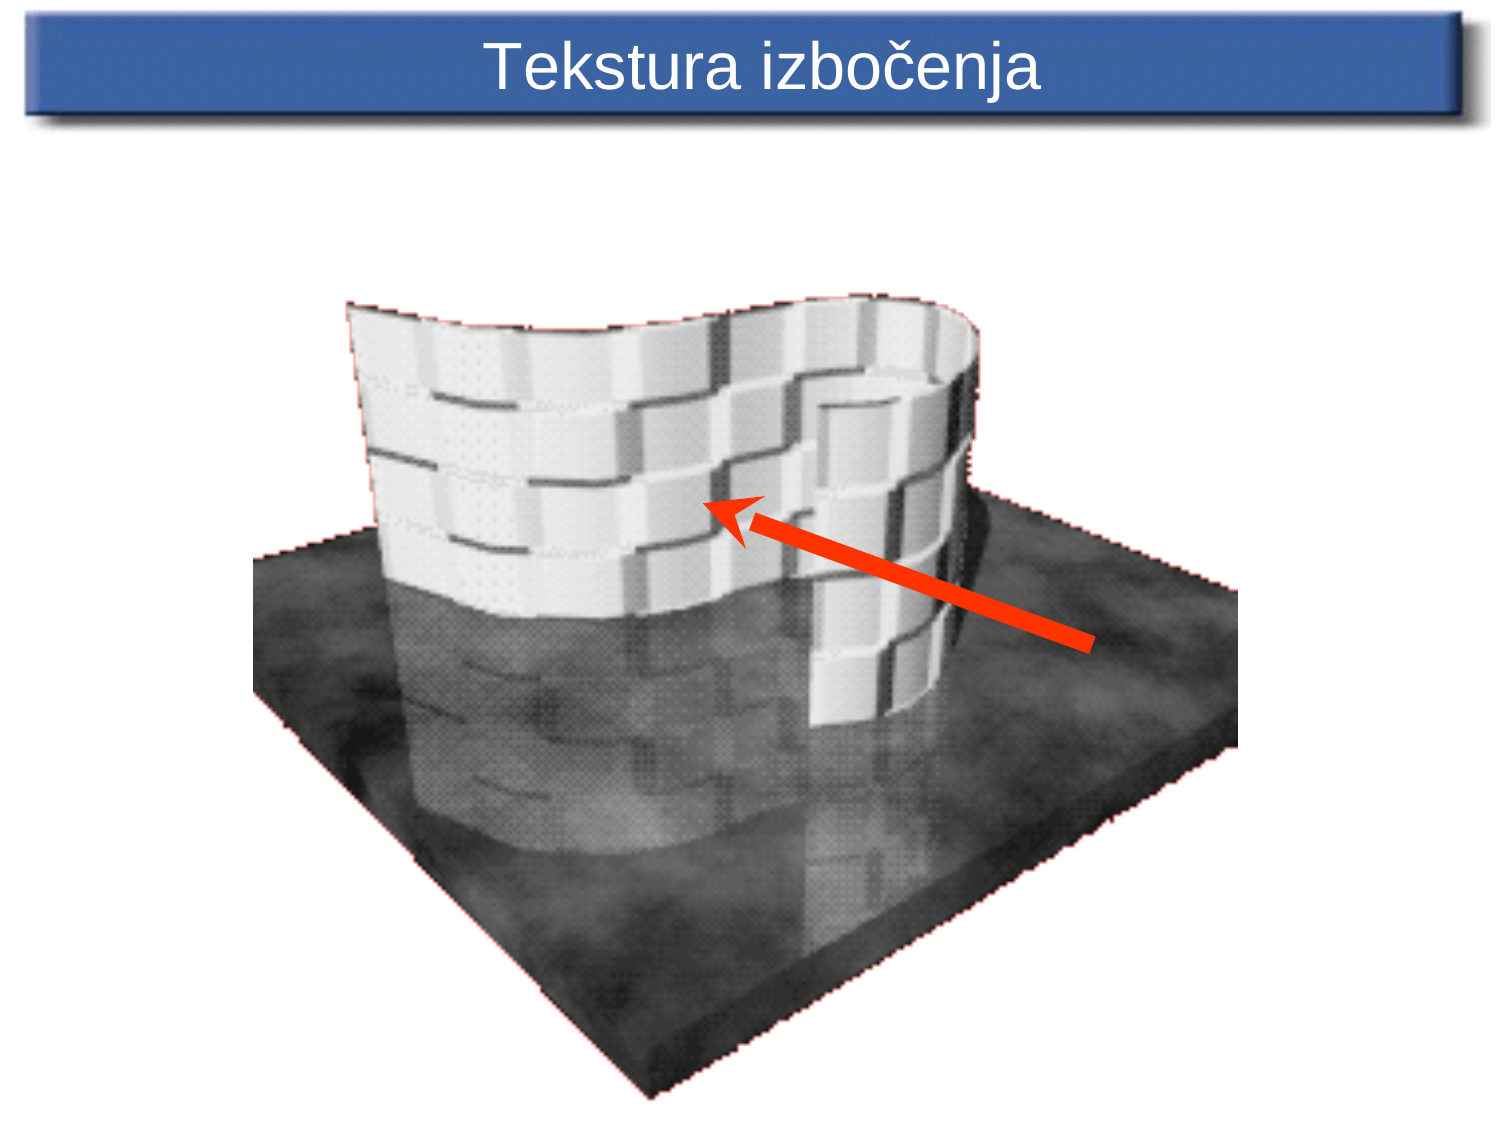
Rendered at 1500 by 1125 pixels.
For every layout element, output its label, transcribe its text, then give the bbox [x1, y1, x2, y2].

picture [23, 8, 1491, 135]
picture [253, 137, 1238, 1125]
title Tekstura izbočenja [24, 0, 1500, 126]
